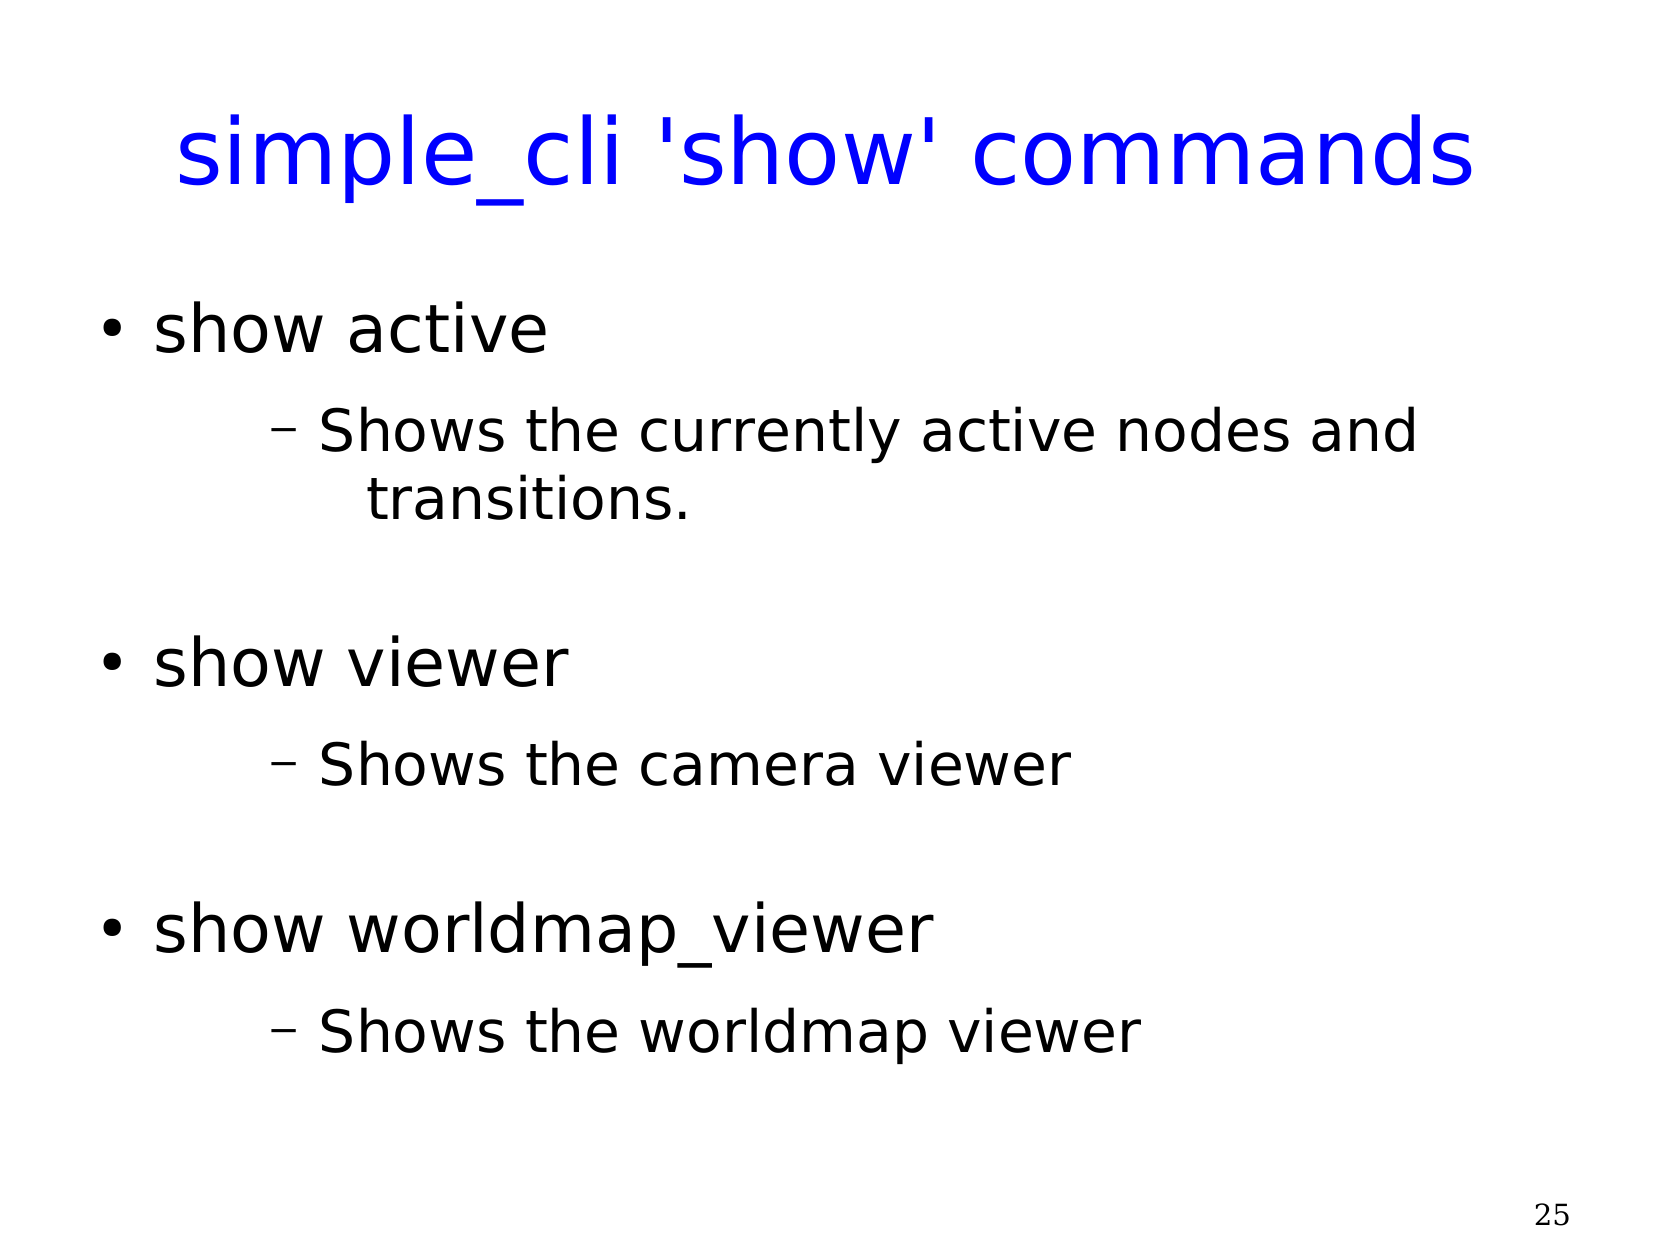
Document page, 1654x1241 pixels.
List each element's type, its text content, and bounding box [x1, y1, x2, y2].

list show active Shows the currently active nodes and transitions. show viewer Shows the camera viewer show worldmap_viewer Shows the worldmap viewer [82, 290, 1571, 1109]
title simple_cli 'show' commands [82, 49, 1571, 257]
